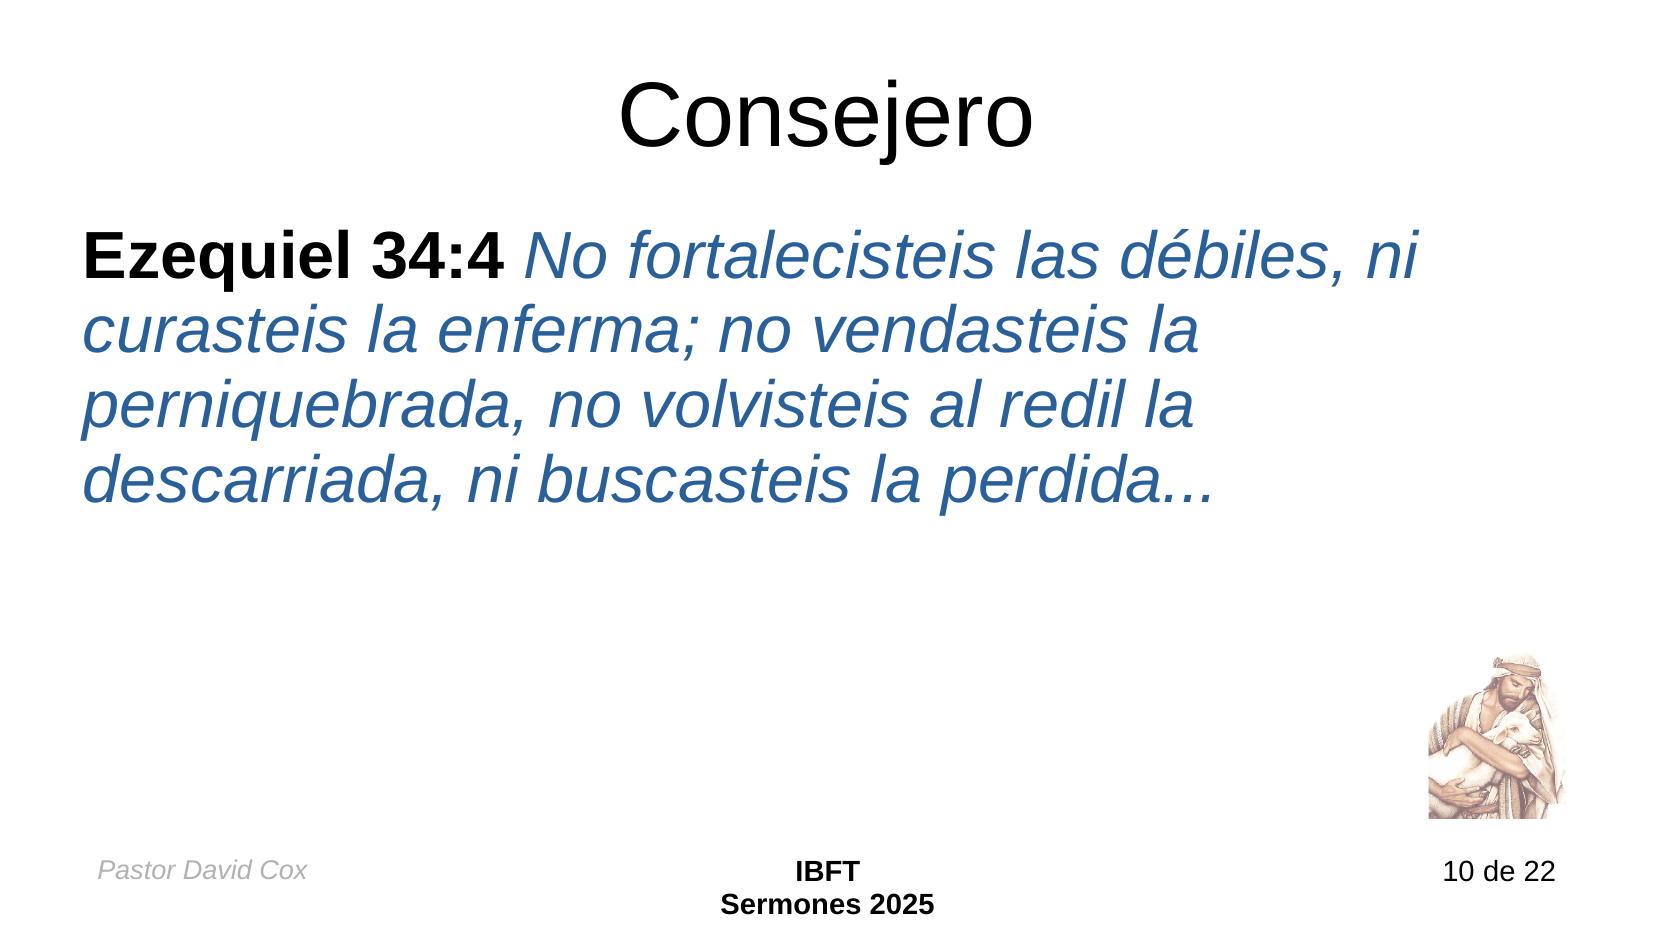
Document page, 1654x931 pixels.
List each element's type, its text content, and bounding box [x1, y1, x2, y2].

list Ezequiel 34:4 No fortalecisteis las débiles, ni curasteis la enferma; no vendasteis la perniquebrada, no volvisteis al redil la descarriada, ni buscasteis la perdida... [82, 217, 1571, 758]
picture [1426, 758, 1571, 819]
title Consejero [82, 37, 1571, 193]
